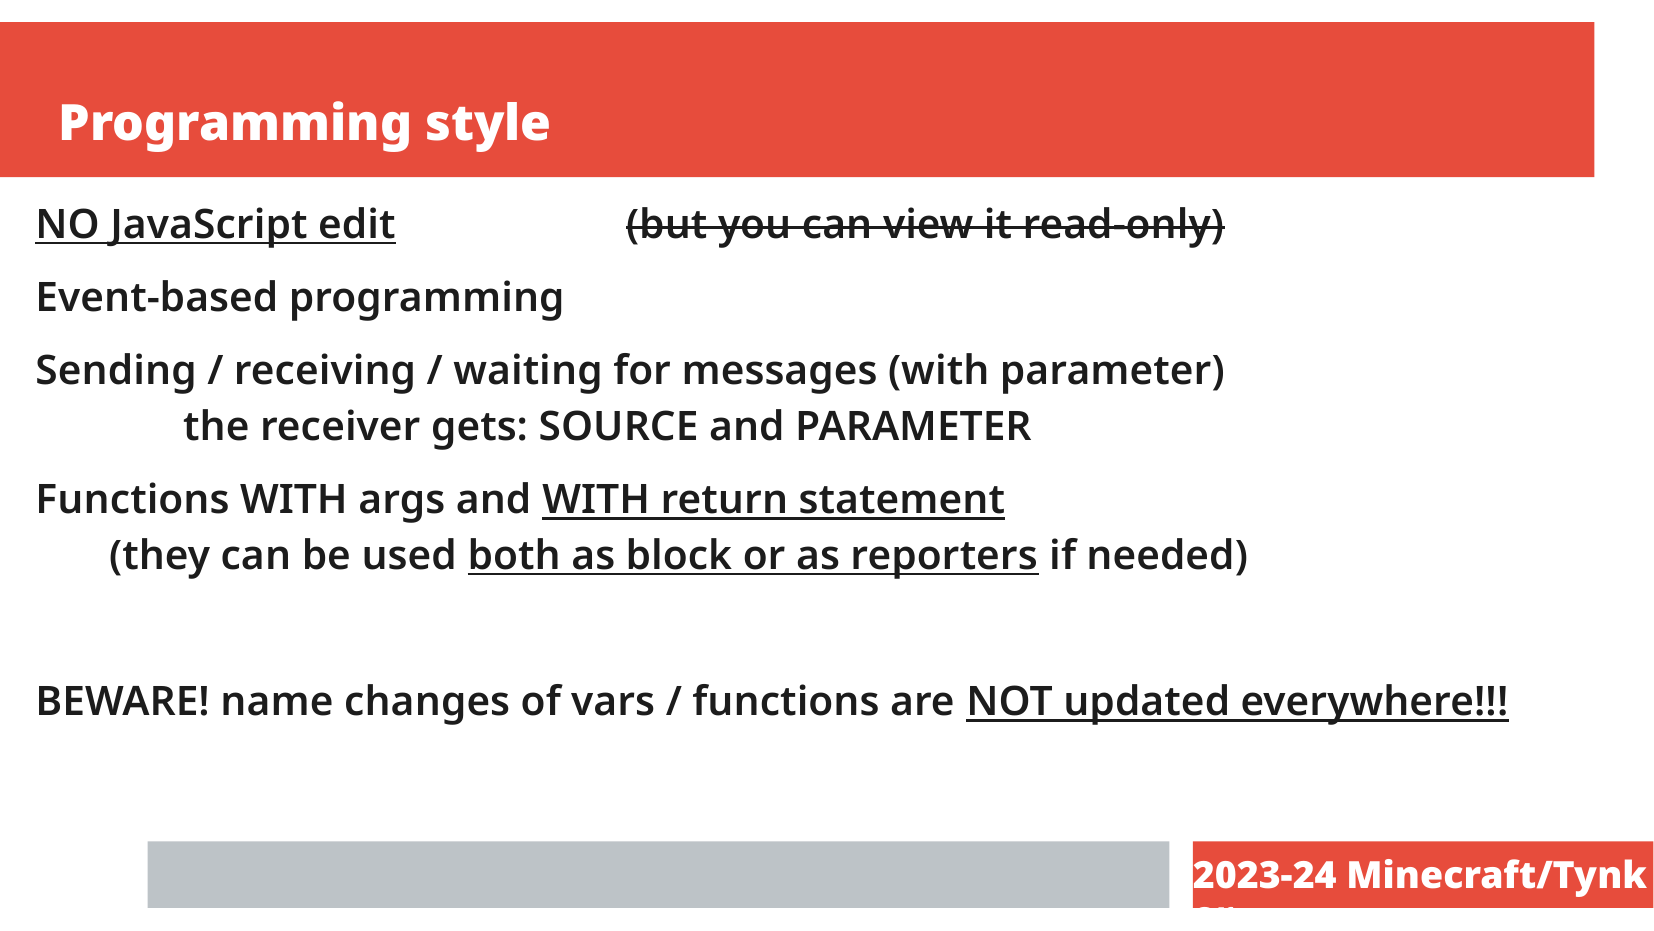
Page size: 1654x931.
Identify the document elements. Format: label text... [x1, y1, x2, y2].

title Programming style [59, 44, 1595, 156]
list NO JavaScript edit (but you can view it read-only) Event-based programming Sending / receiving / waiting for messages (with parameter) the receiver gets: SOURCE and PARAMETER Functions WITH args and WITH return statement (they can be used both as block or as reporters if needed) BEWARE! name changes of vars / functions are NOT updated everywhere!!! [35, 194, 1619, 820]
